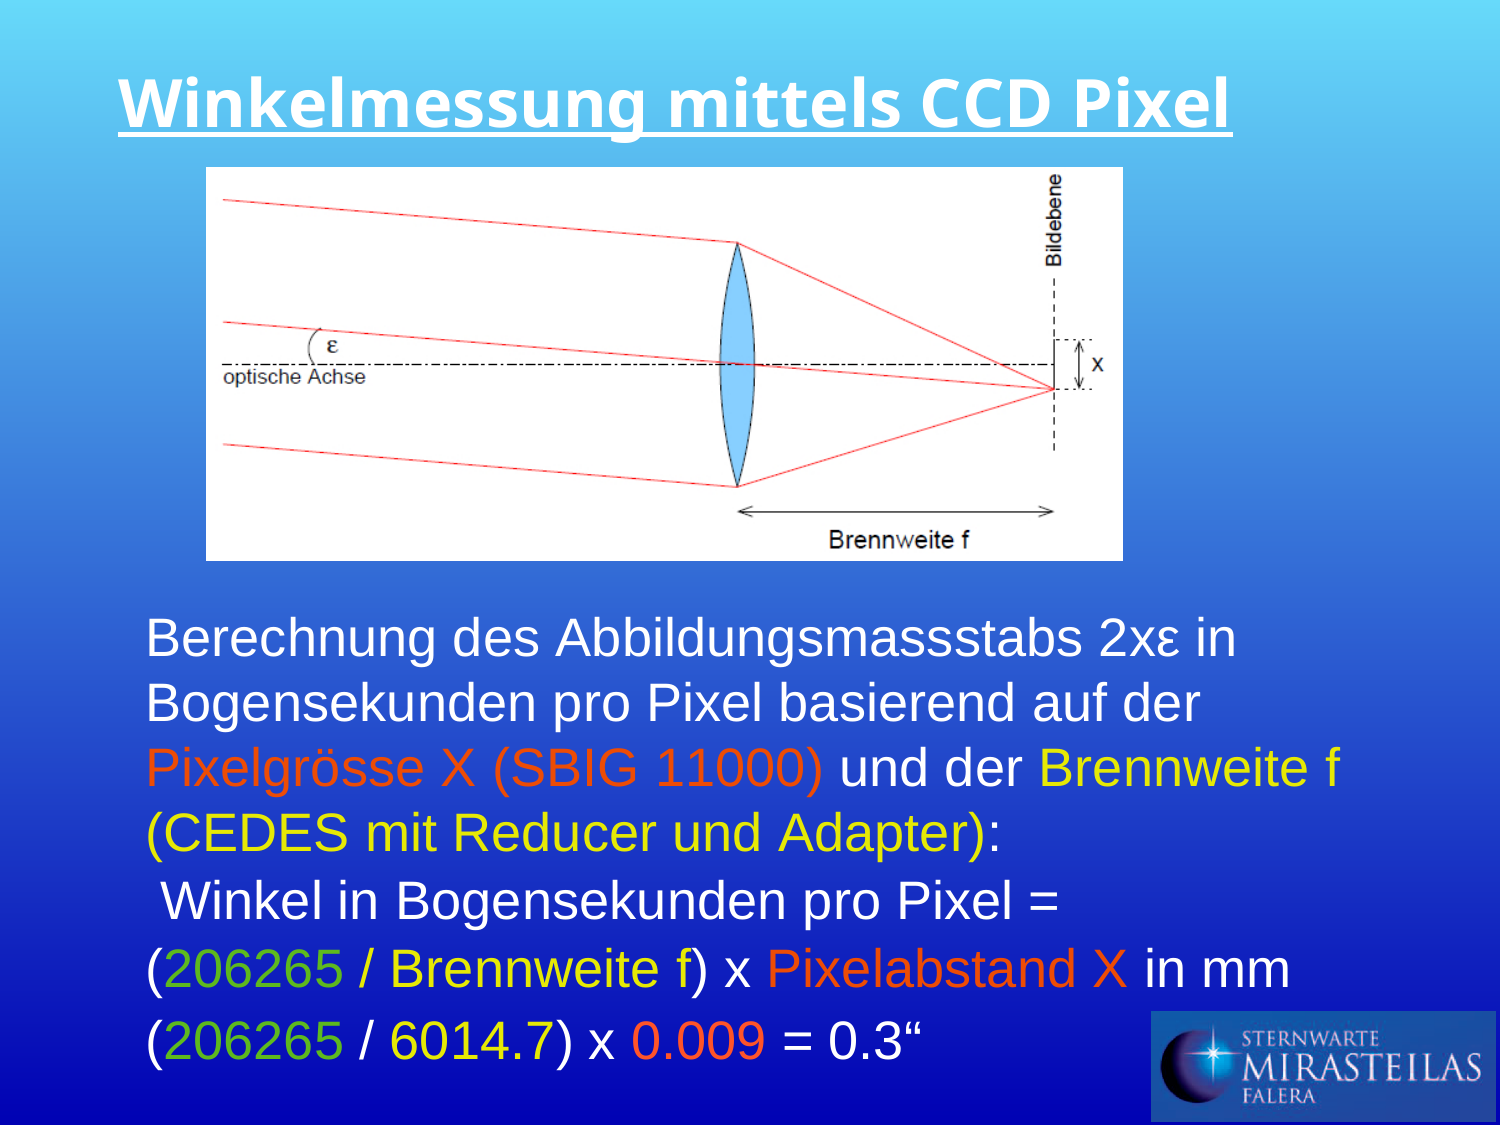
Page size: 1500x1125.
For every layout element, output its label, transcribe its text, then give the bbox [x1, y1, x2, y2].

text_box Winkelmessung mittels CCD Pixel Berechnung des Abbildungsmassstabs 2xε in Bogensekunden pro Pixel basierend auf der Pixelgrösse X (SBIG 11000) und der Brennweite f (CEDES mit Reducer und Adapter): Winkel in Bogensekunden pro Pixel = (206265 / Brennweite f) x Pixelabstand X in mm (206265 / 6014.7) x 0.009 = 0.3“ [88, 53, 1424, 680]
picture [1151, 1011, 1496, 1122]
picture [206, 167, 1123, 561]
